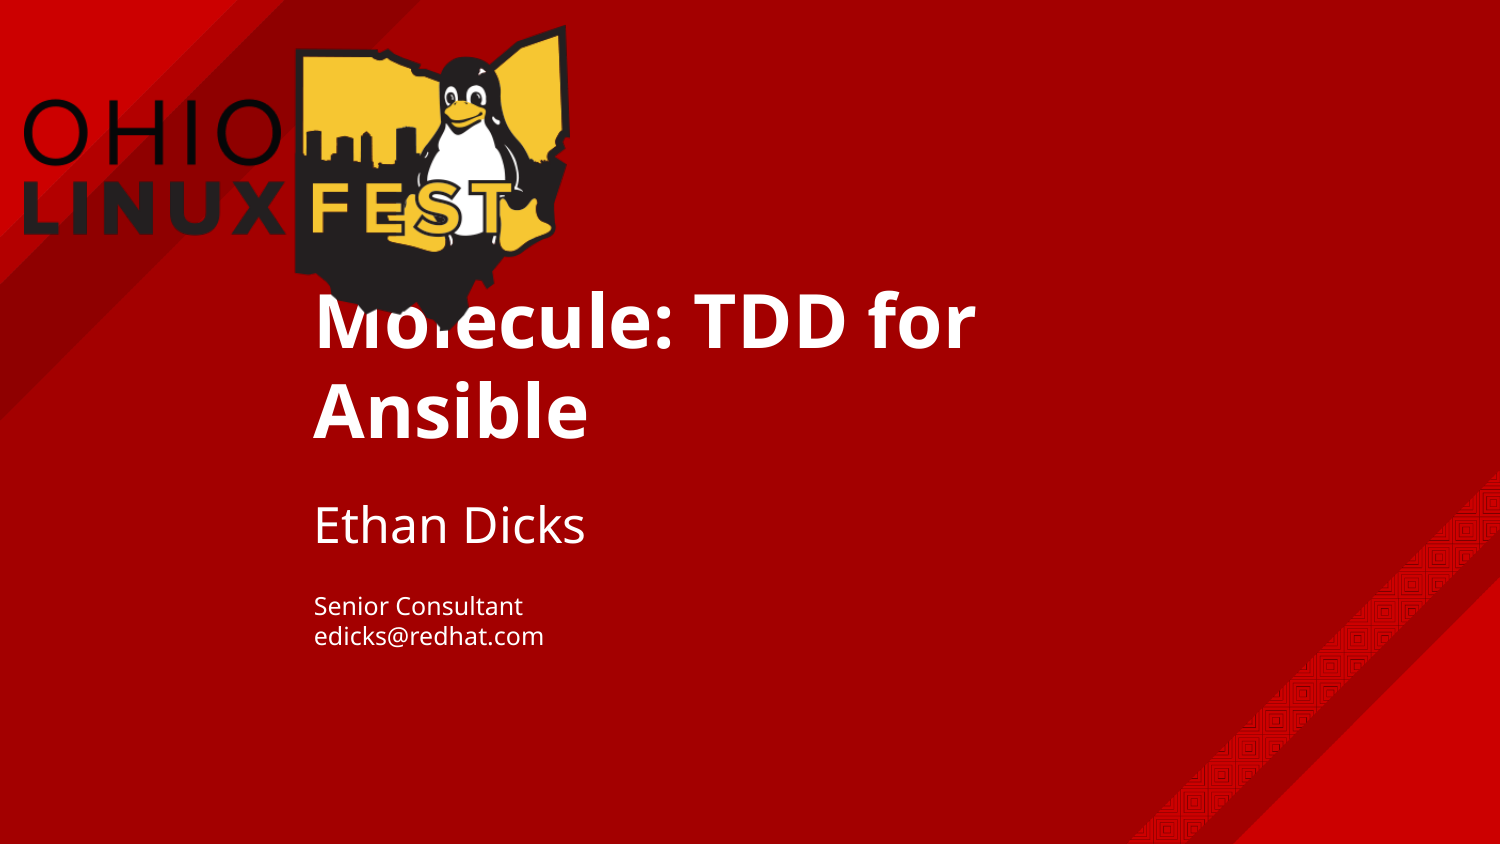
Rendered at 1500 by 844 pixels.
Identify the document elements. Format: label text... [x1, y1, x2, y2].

subtitle Senior Consultant edicks@redhat.com [298, 575, 1049, 772]
picture [0, 0, 1500, 844]
title Molecule: TDD for Ansible [298, 356, 1274, 469]
subtitle Ethan Dicks [298, 500, 1124, 547]
